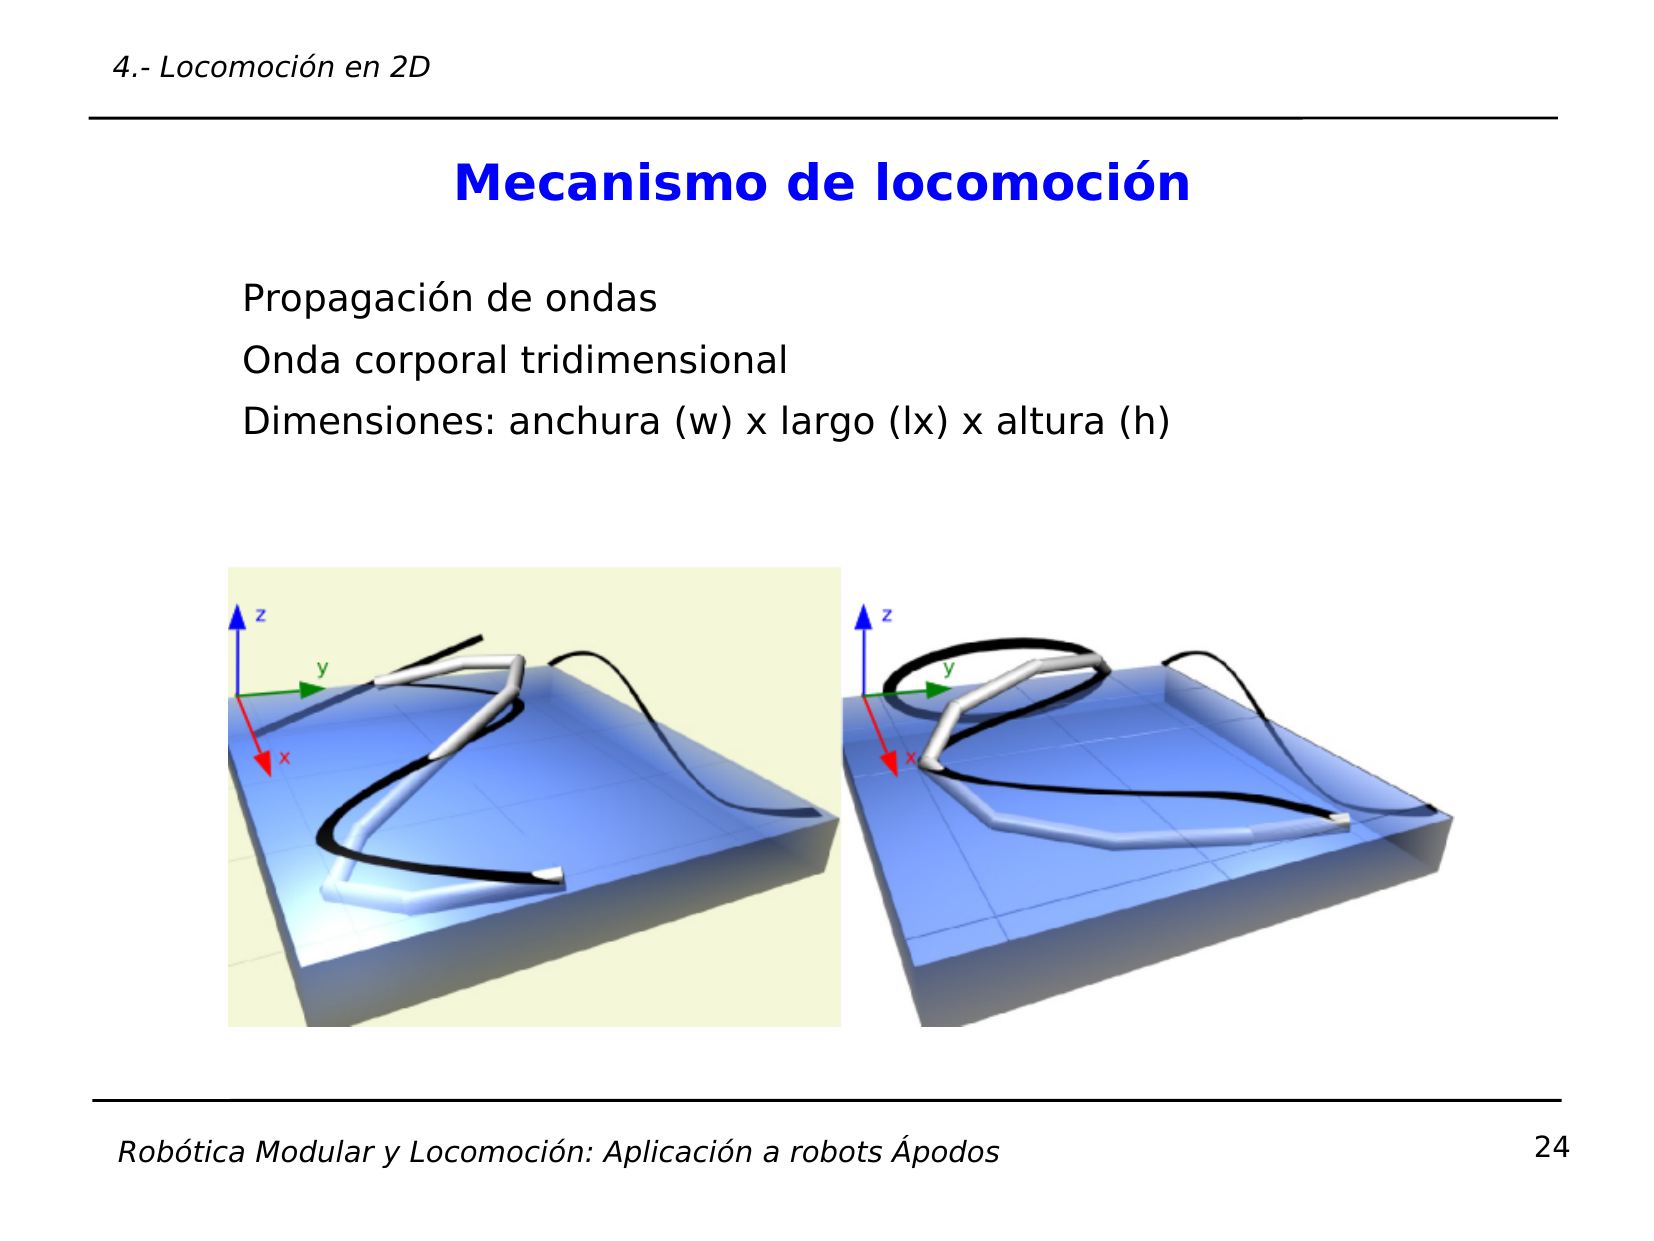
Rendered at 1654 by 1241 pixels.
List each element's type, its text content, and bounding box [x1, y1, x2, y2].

picture [228, 566, 1455, 1027]
text_box Propagación de ondas Onda corporal tridimensional Dimensiones: anchura (w) x largo (lx) x altura (h) [215, 269, 1180, 451]
text_box Mecanismo de locomoción [438, 146, 1193, 220]
text_box 4.- Locomoción en 2D [97, 42, 447, 93]
text_box Robótica Modular y Locomoción: Aplicación a robots Ápodos [103, 1127, 1017, 1177]
